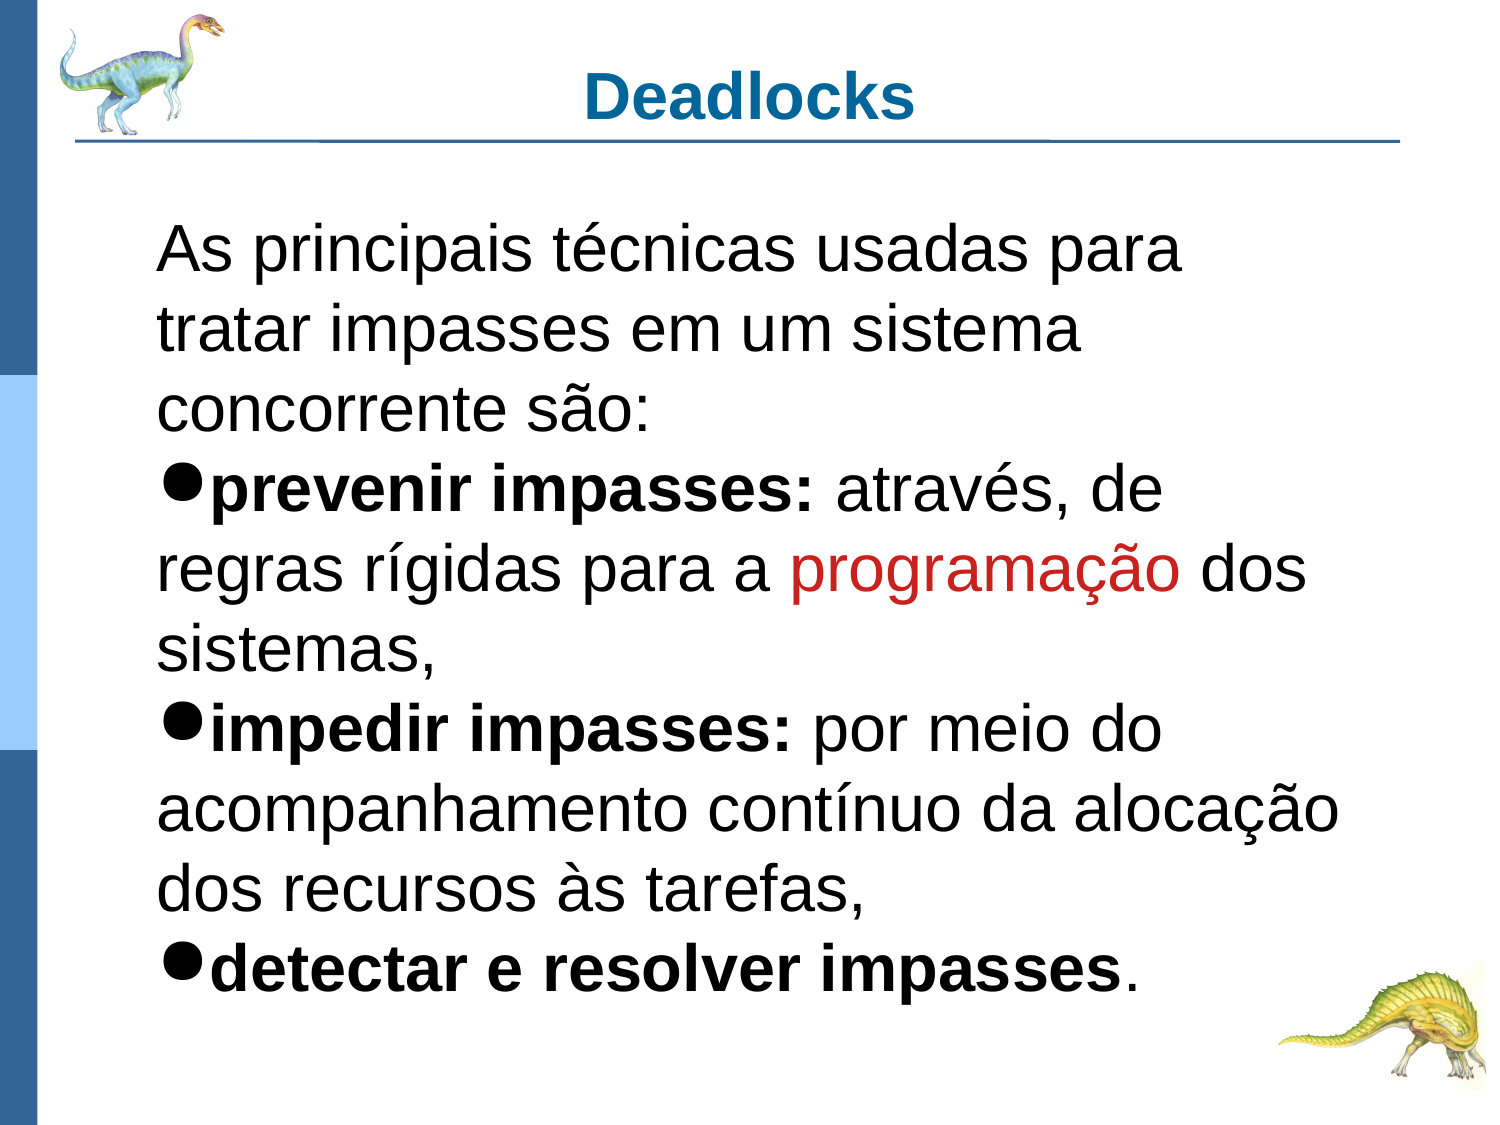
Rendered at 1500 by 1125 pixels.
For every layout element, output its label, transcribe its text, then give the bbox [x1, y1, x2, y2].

picture [1275, 959, 1486, 1090]
picture [46, 0, 243, 149]
text_box As principais técnicas usadas para tratar impasses em um sistema concorrente são: prevenir impasses: através, de regras rígidas para a programação dos sistemas, impedir impasses: por meio do acompanhamento contínuo da alocação dos recursos às tarefas, detectar e resolver impasses. [141, 197, 1359, 1013]
text_box Deadlocks [75, 45, 1426, 141]
